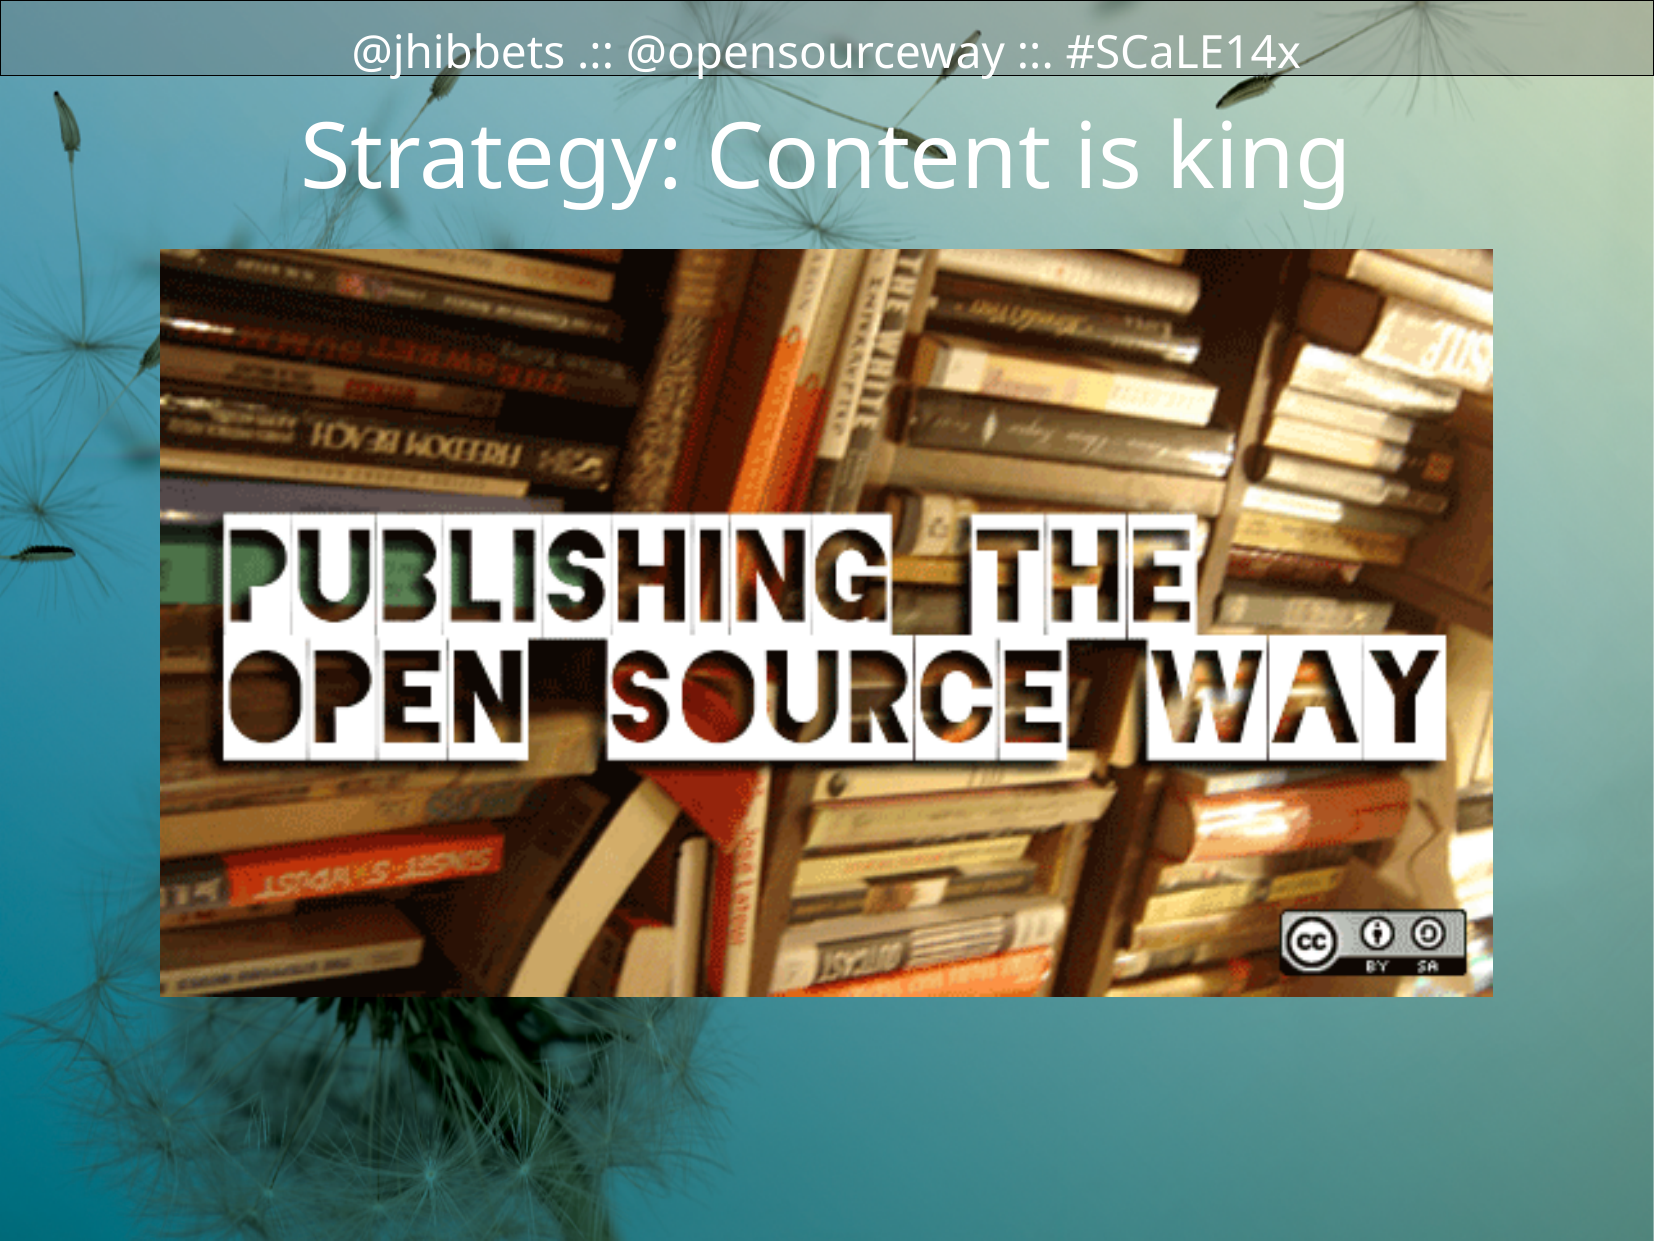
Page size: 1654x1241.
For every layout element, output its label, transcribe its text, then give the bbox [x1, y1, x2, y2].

title Strategy: Content is king [82, 49, 1571, 257]
picture [0, 76, 1654, 1241]
